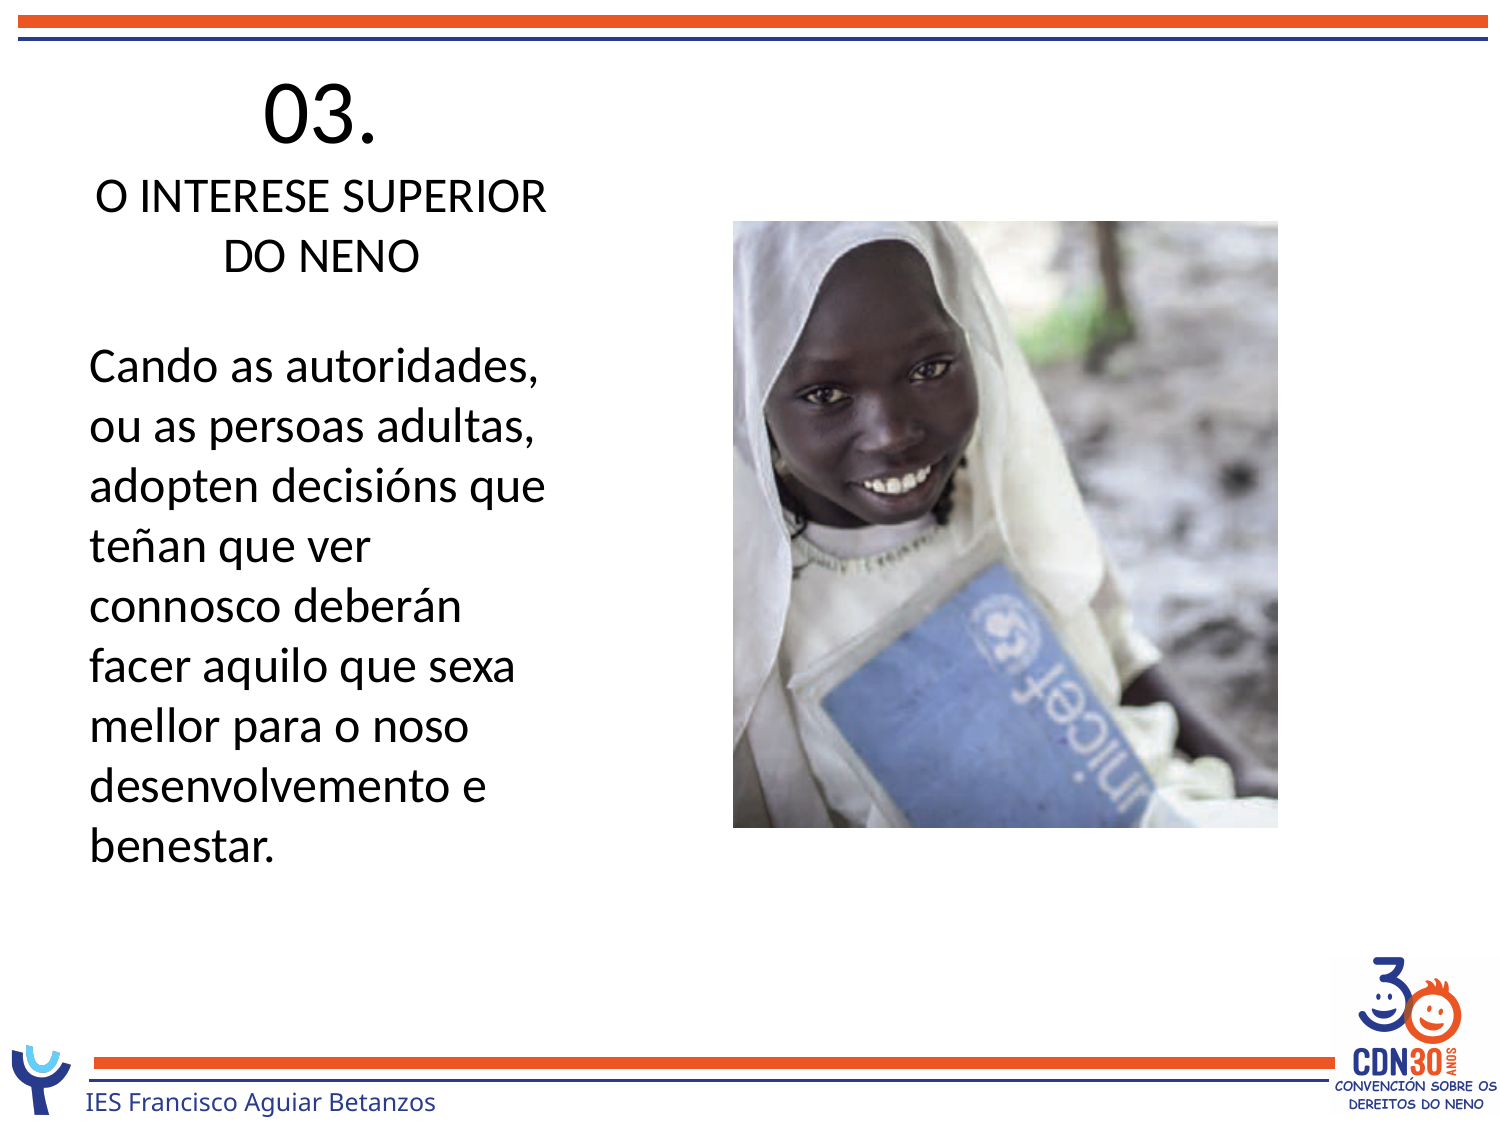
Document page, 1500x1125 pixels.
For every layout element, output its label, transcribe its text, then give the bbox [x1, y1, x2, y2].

picture [11, 1045, 71, 1115]
picture [1330, 956, 1500, 1115]
title 03. O INTERESE SUPERIOR DO NENO [75, 44, 569, 235]
list Cando as autoridades, ou as persoas adultas, adopten decisións que teñan que ver connosco deberán facer aquilo que sexa mellor para o noso desenvolvemento e benestar. [75, 235, 569, 1005]
picture [733, 221, 1278, 828]
